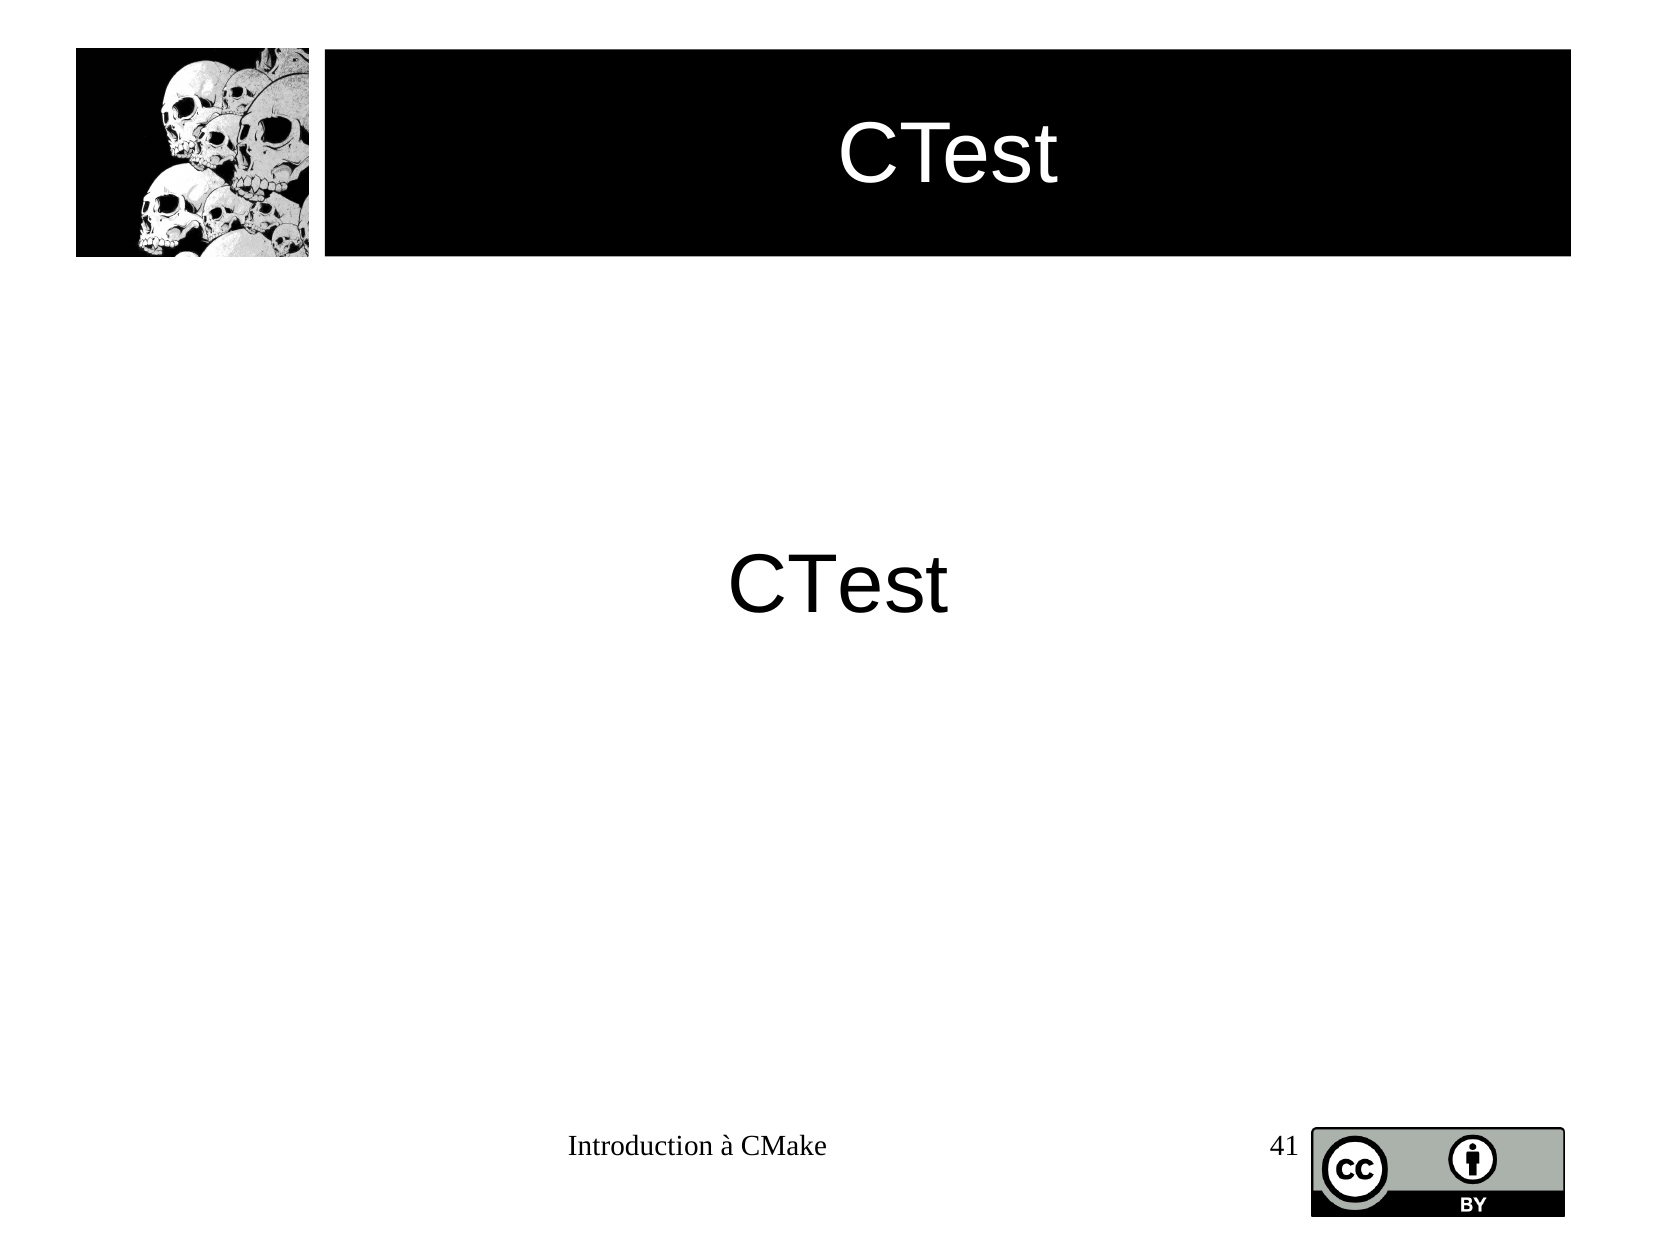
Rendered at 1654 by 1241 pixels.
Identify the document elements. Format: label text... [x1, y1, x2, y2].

text_box CTest [712, 529, 976, 638]
title CTest [324, 49, 1571, 257]
picture [1311, 1127, 1565, 1217]
picture [76, 48, 309, 257]
